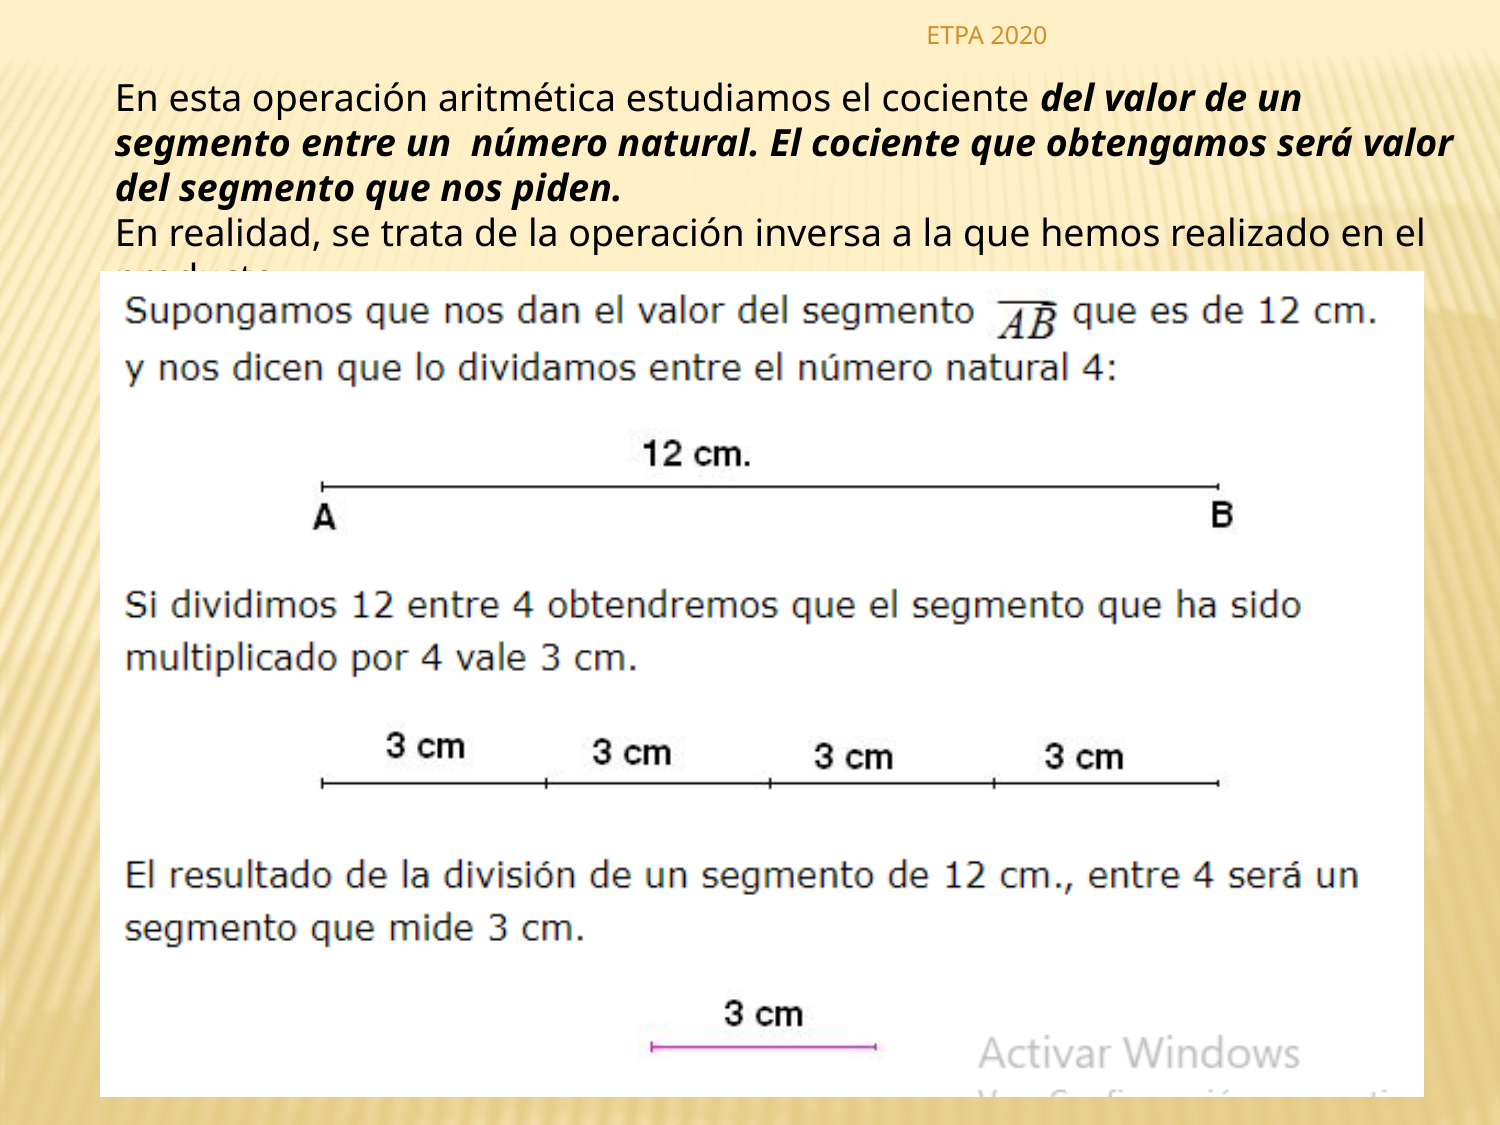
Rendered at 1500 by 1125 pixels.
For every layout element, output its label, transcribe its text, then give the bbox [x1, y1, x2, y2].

footer ETPA 2020 [512, 12, 1063, 60]
picture [0, 0, 1500, 1125]
text_box En esta operación aritmética estudiamos el cociente del valor de un segmento entre un número natural. El cociente que obtengamos será valor del segmento que nos piden. En realidad, se trata de la operación inversa a la que hemos realizado en el producto. [100, 66, 1471, 307]
